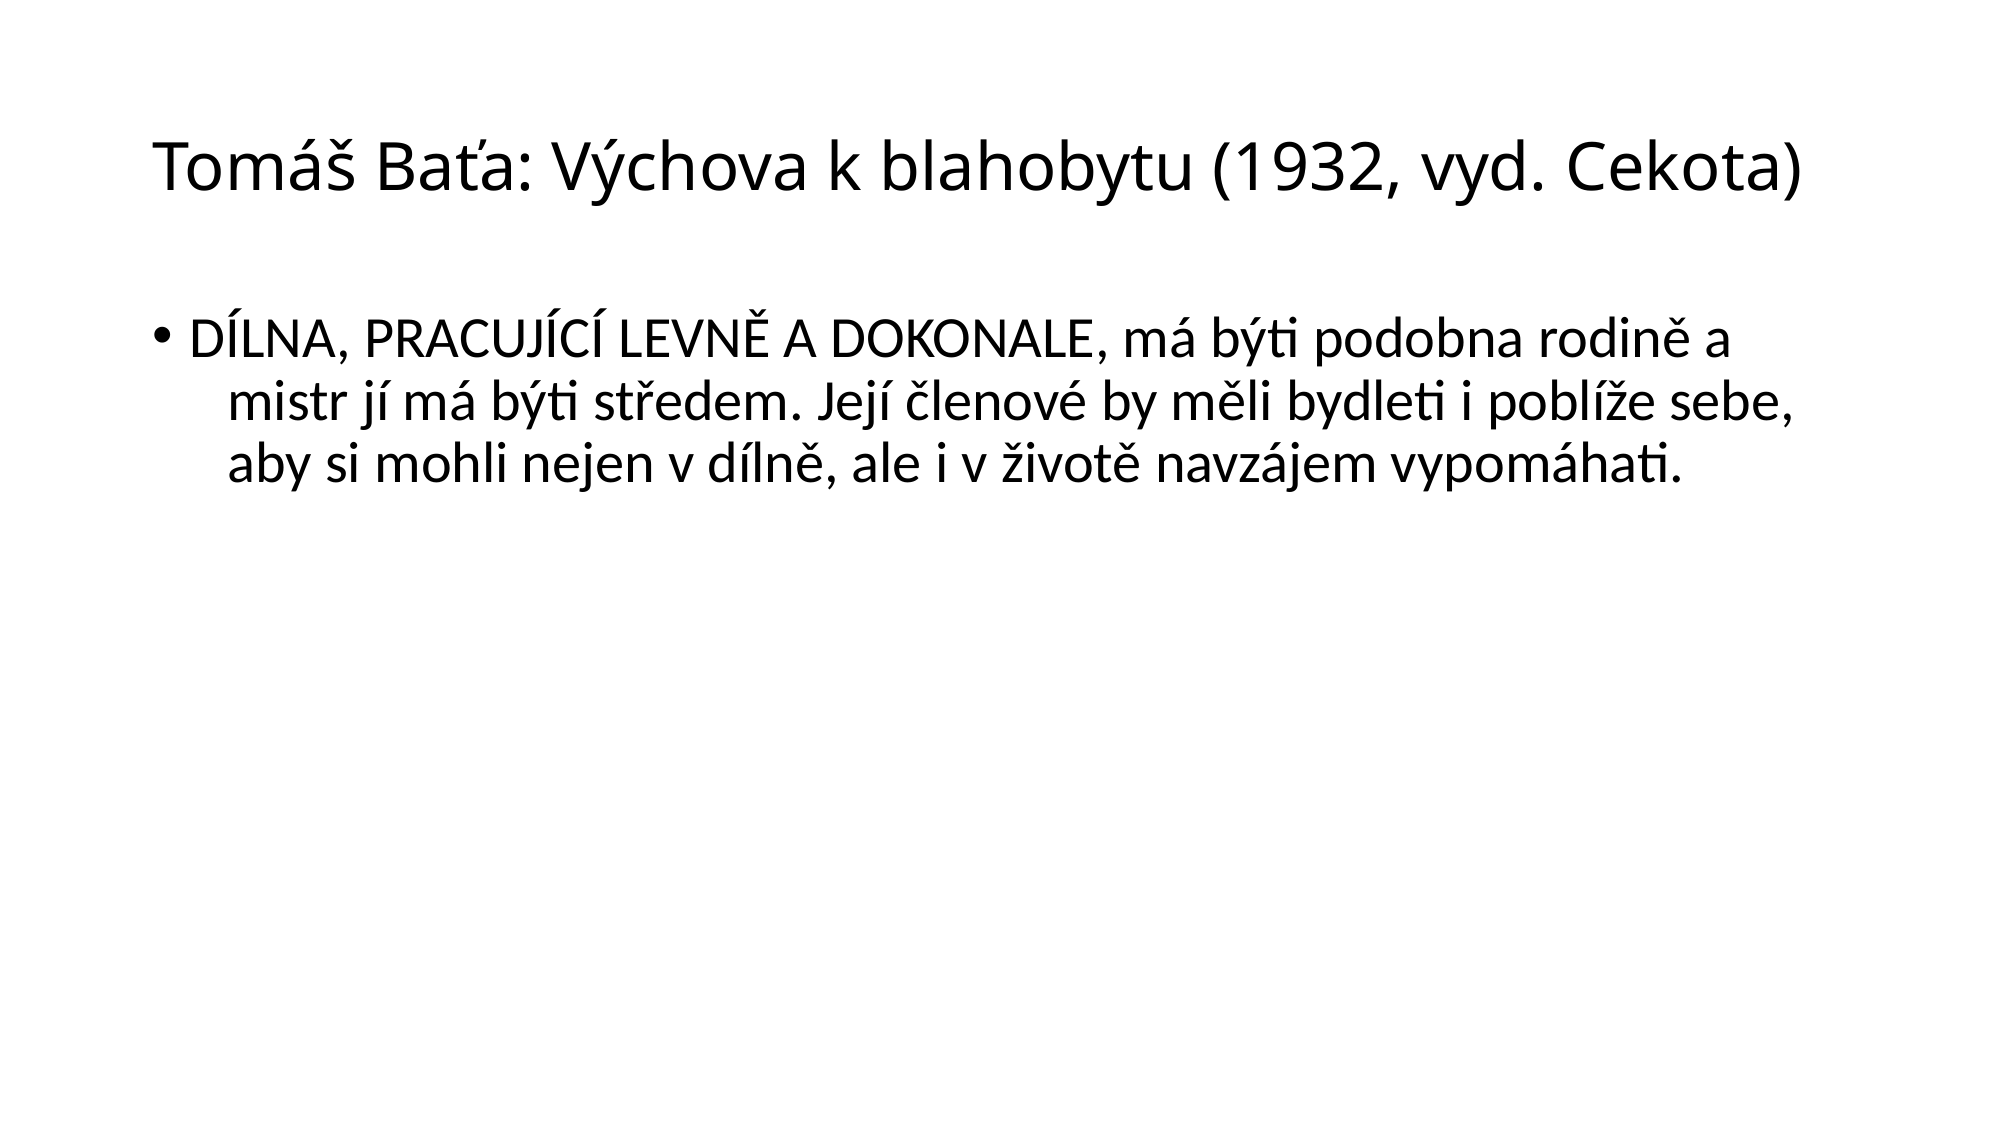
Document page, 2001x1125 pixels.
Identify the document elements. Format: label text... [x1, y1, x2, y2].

title Tomáš Baťa: Výchova k blahobytu (1932, vyd. Cekota) [137, 59, 1863, 278]
list DÍLNA, PRACUJÍCÍ LEVNĚ A DOKONALE, má býti podobna rodině a mistr jí má býti středem. Její členové by měli bydleti i poblíže sebe, aby si mohli nejen v dílně, ale i v životě navzájem vypomáhati. [137, 299, 1863, 1014]
